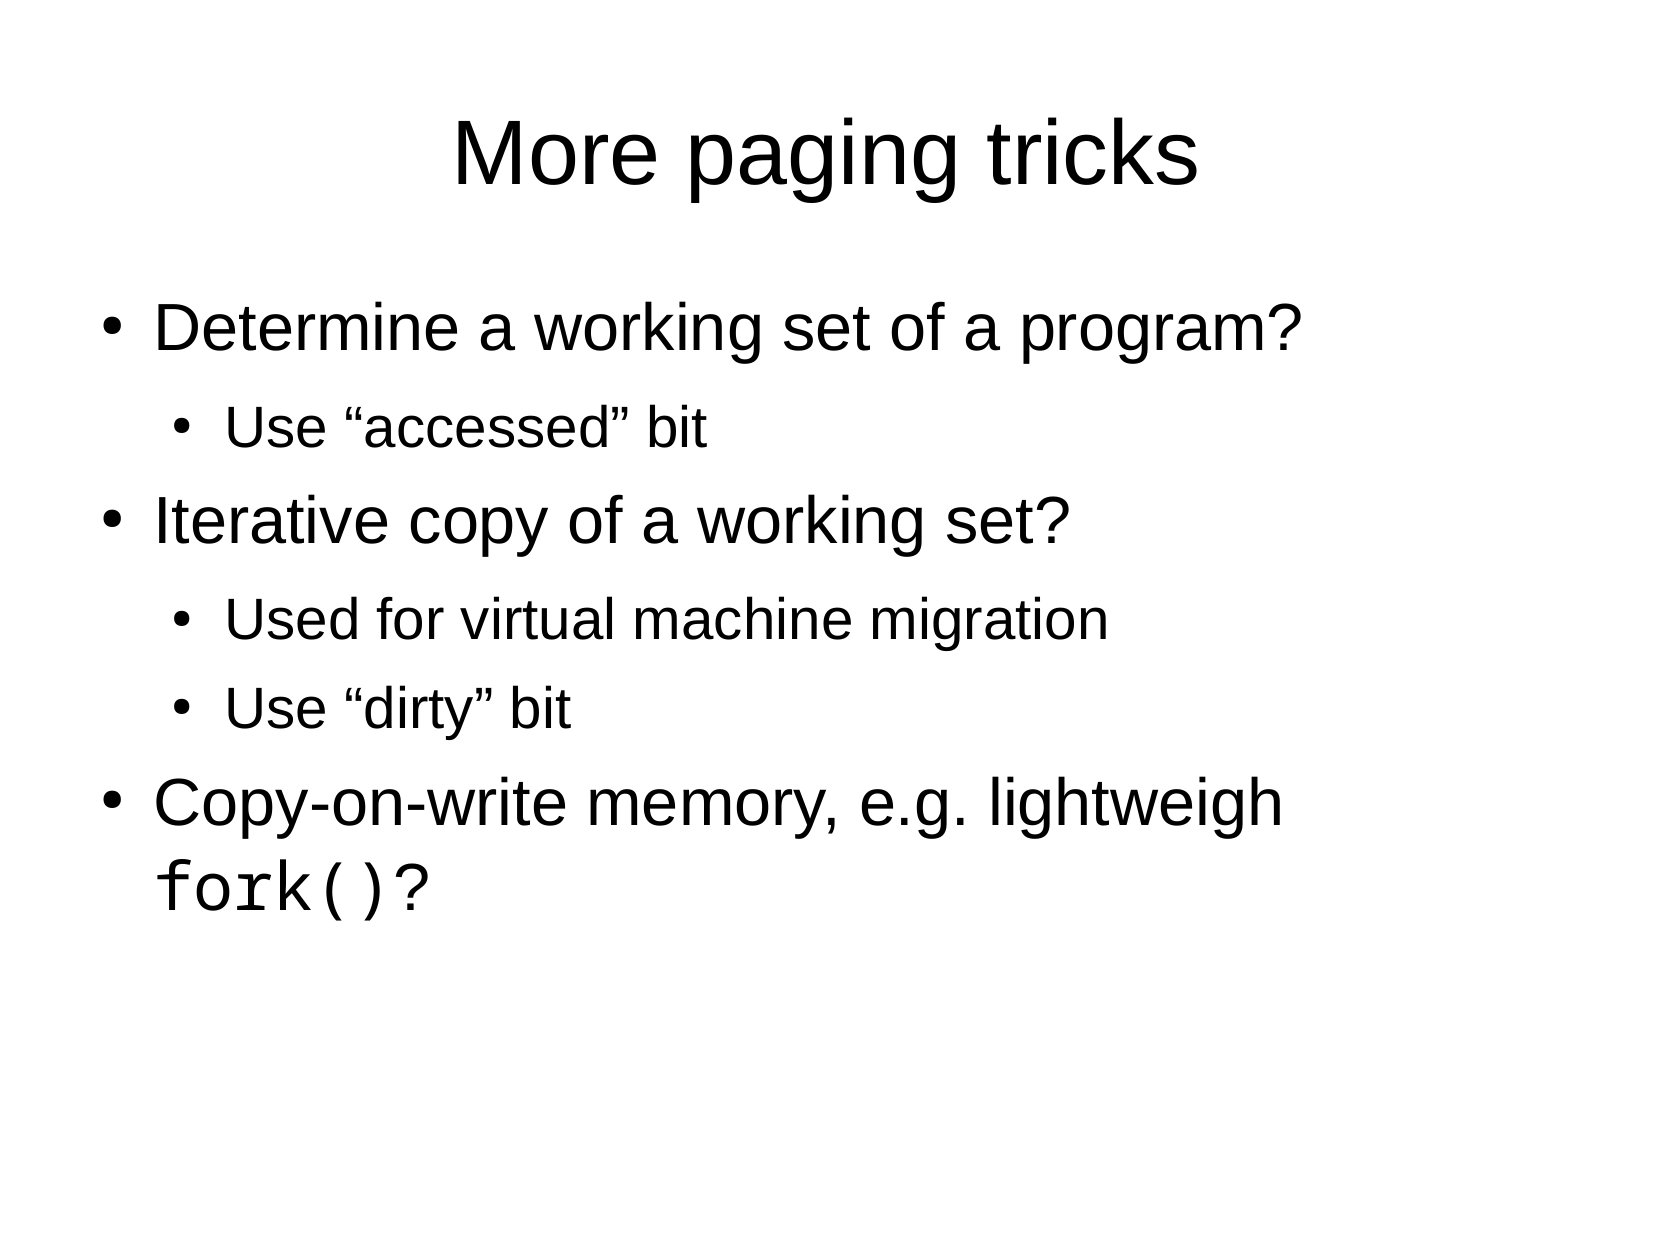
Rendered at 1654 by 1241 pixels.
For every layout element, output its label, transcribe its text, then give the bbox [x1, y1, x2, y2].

title More paging tricks [82, 49, 1571, 257]
list Determine a working set of a program? Use “accessed” bit Iterative copy of a working set? Used for virtual machine migration Use “dirty” bit Copy-on-write memory, e.g. lightweigh fork()? [82, 290, 1571, 1010]
